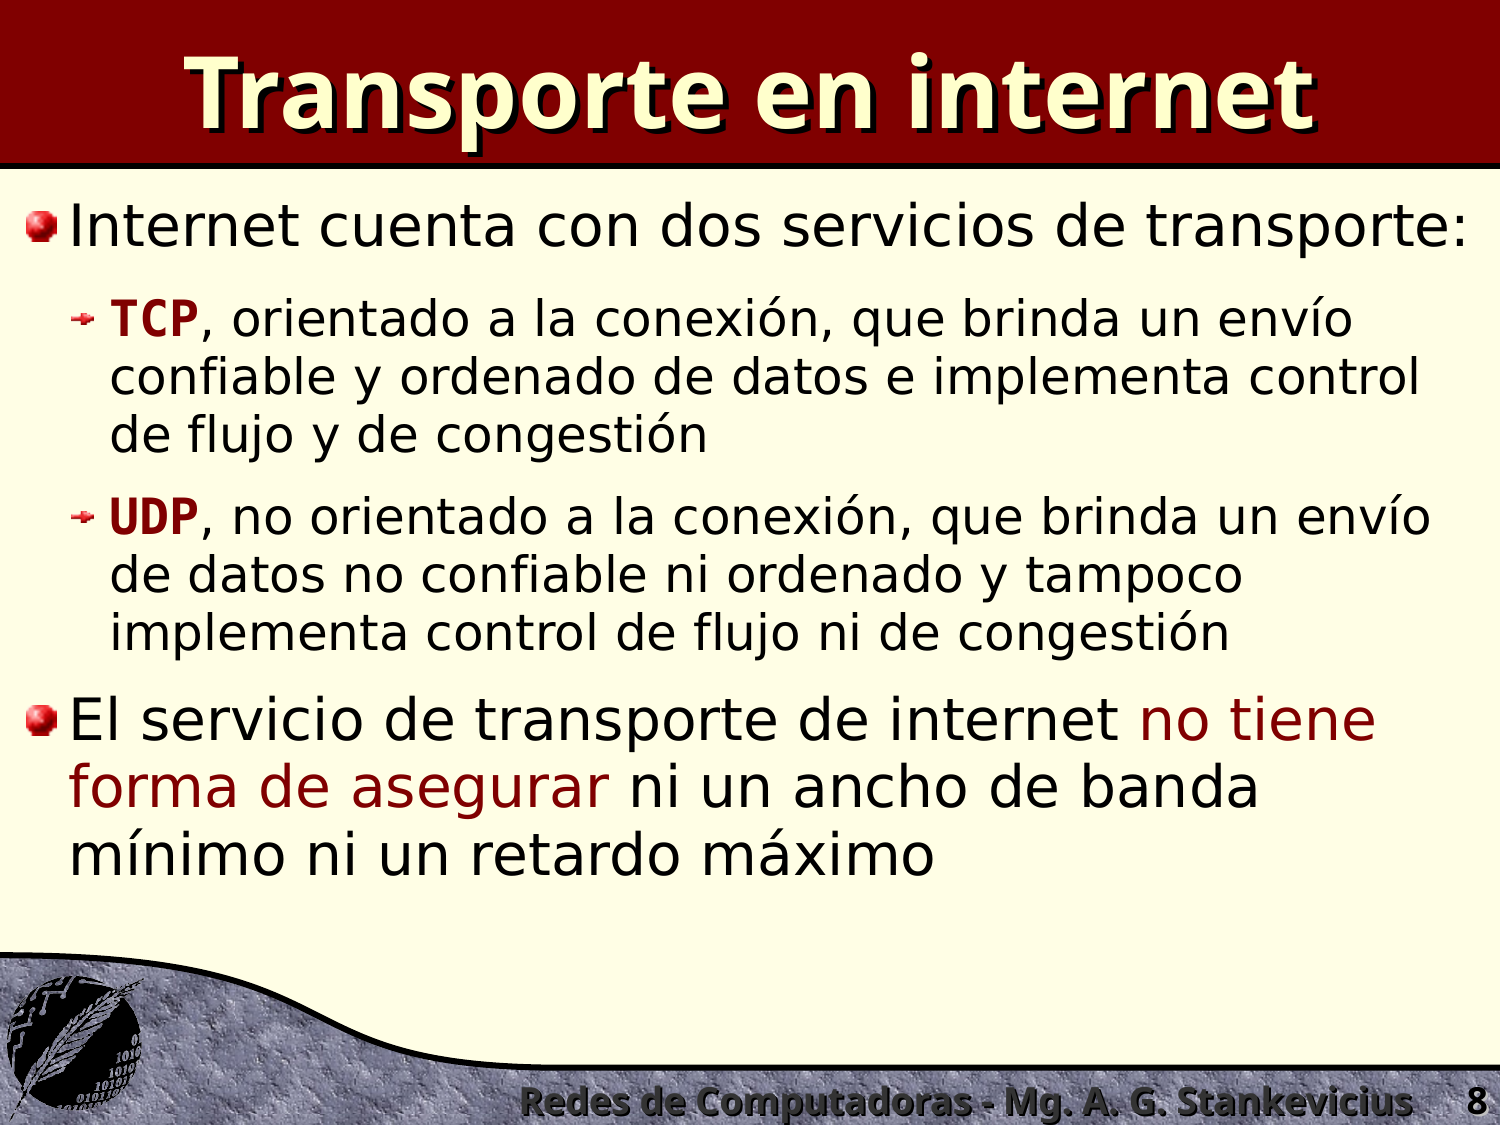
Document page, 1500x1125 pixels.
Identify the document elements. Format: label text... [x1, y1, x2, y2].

title Transporte en internet [15, 5, 1485, 160]
picture [0, 959, 1500, 1125]
picture [1047, 1100, 1054, 1110]
picture [790, 1100, 795, 1110]
list Internet cuenta con dos servicios de transporte: TCP, orientado a la conexión, que brinda un envío confiable y ordenado de datos e implementa control de flujo y de congestión UDP, no orientado a la conexión, que brinda un envío de datos no confiable ni ordenado y tampoco implementa control de flujo ni de congestión El servicio de transporte de internet no tiene forma de asegurar ni un ancho de banda mínimo ni un retardo máximo [11, 192, 1486, 921]
